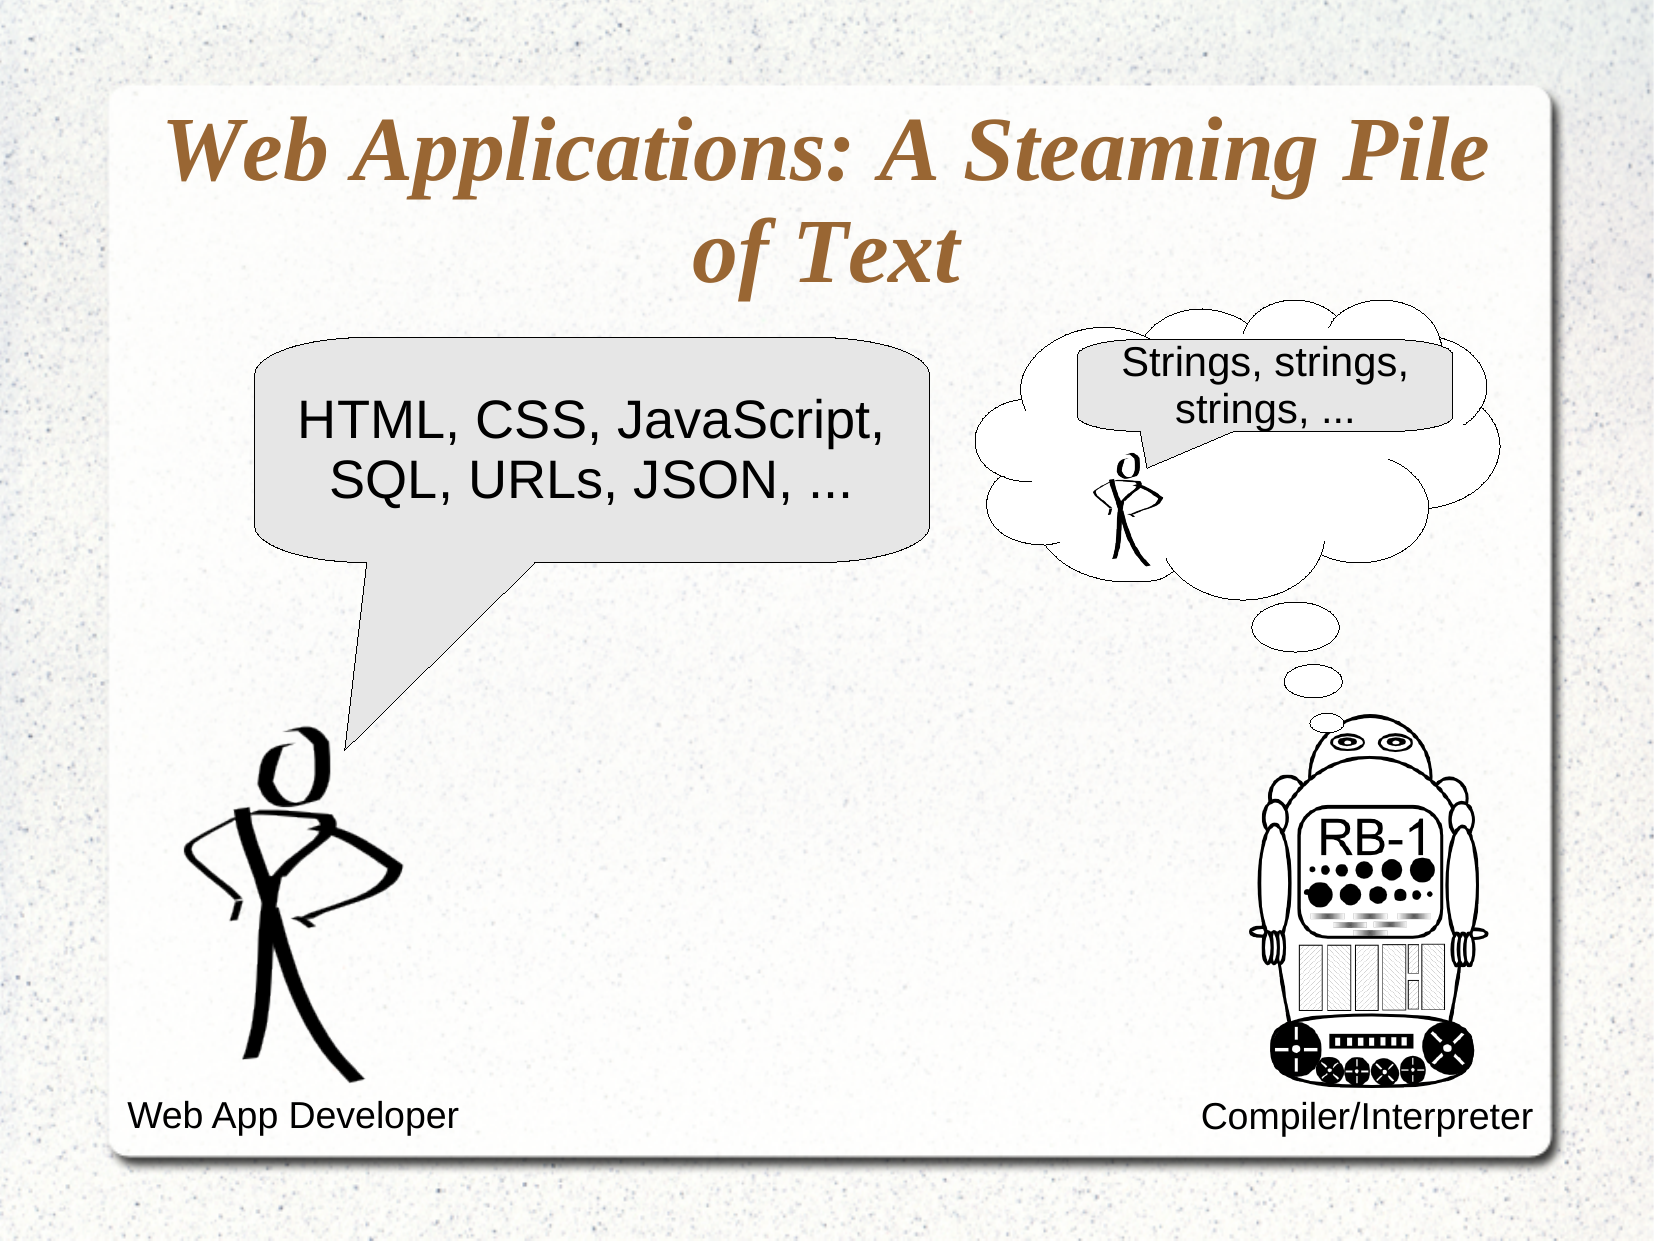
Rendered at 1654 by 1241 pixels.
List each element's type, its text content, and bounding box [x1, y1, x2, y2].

text_box Strings, strings, strings, ... [1077, 339, 1453, 469]
text_box [1284, 664, 1343, 698]
text_box [1251, 602, 1340, 653]
picture [0, 0, 1654, 1241]
text_box HTML, CSS, JavaScript, SQL, URLs, JSON, ... [254, 337, 930, 751]
text_box Compiler/Interpreter [1186, 1087, 1562, 1150]
text_box [975, 300, 1501, 601]
text_box [1309, 713, 1344, 733]
title Web Applications: A Steaming Pile of Text [118, 81, 1536, 319]
